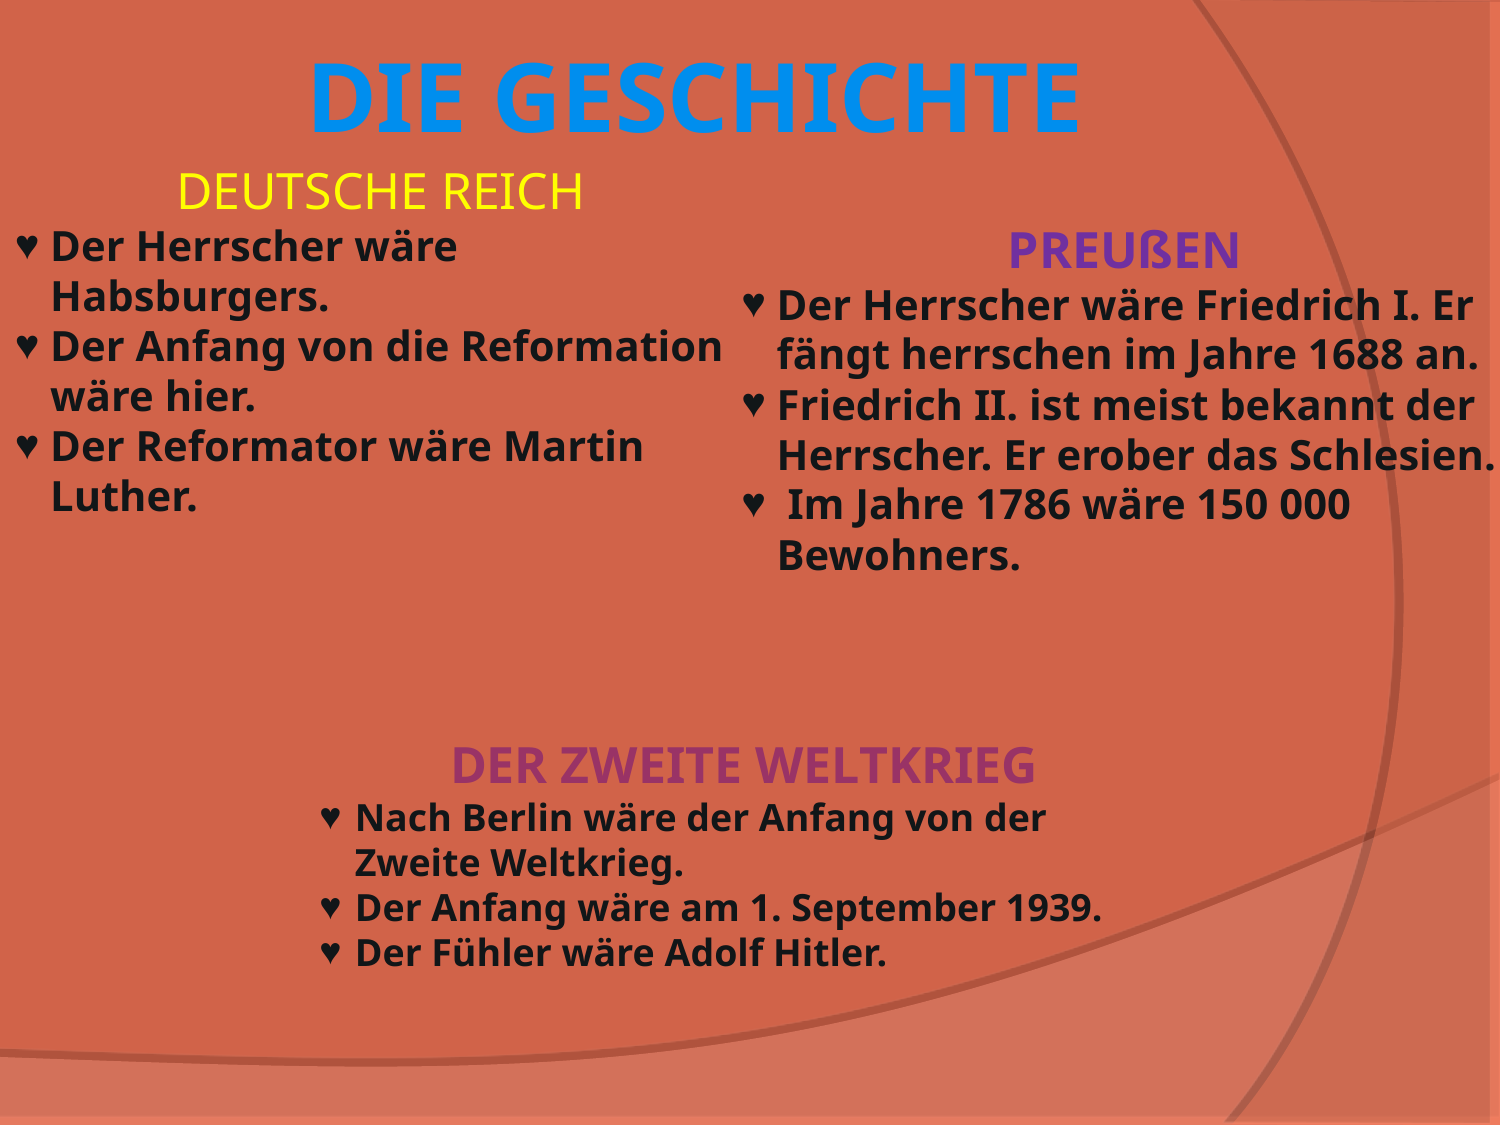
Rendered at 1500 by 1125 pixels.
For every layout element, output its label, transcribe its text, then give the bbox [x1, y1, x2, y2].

text_box PREUßEN Der Herrscher wäre Friedrich I. Er fängt herrschen im Jahre 1688 an. Friedrich II. ist meist bekannt der Herrscher. Er erober das Schlesien. Im Jahre 1786 wäre 150 000 Bewohners. [726, 210, 1500, 736]
text_box DER ZWEITE WELTKRIEG Nach Berlin wäre der Anfang von der Zweite Weltkrieg. Der Anfang wäre am 1. September 1939. Der Fühler wäre Adolf Hitler. [304, 726, 1184, 982]
title DIE GESCHICHTE [82, 0, 1307, 188]
text_box DEUTSCHE REICH Der Herrscher wäre Habsburgers. Der Anfang von die Reformation wäre hier. Der Reformator wäre Martin Luther. [0, 152, 762, 578]
